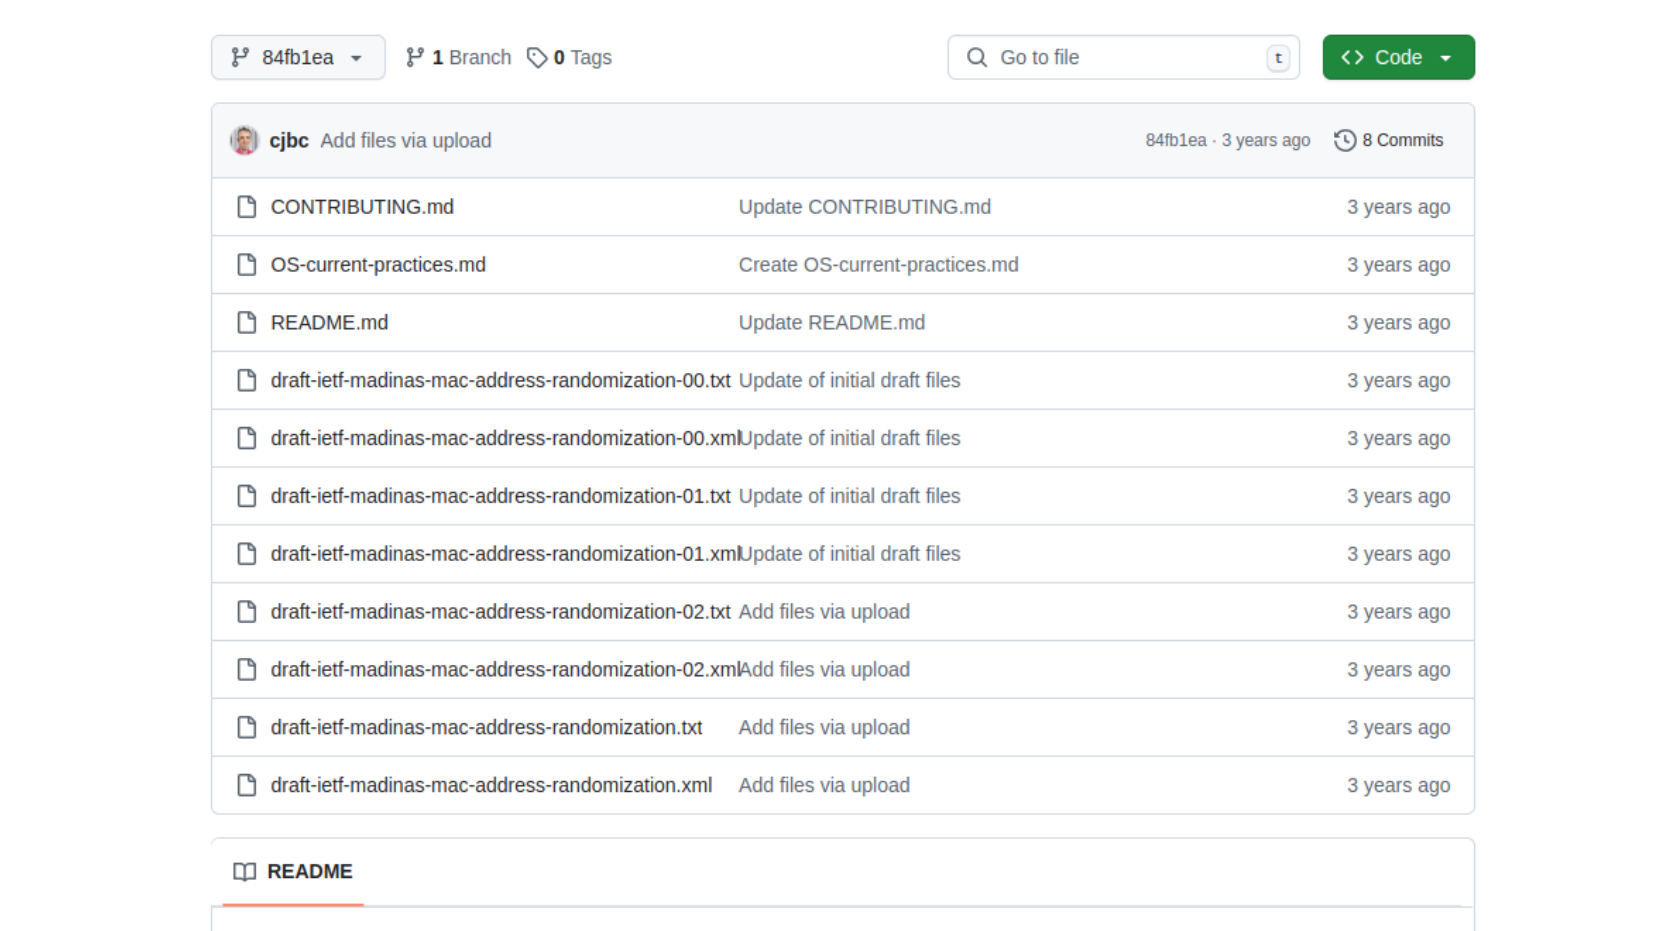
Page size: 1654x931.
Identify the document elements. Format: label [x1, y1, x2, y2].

picture [173, 1, 1484, 931]
